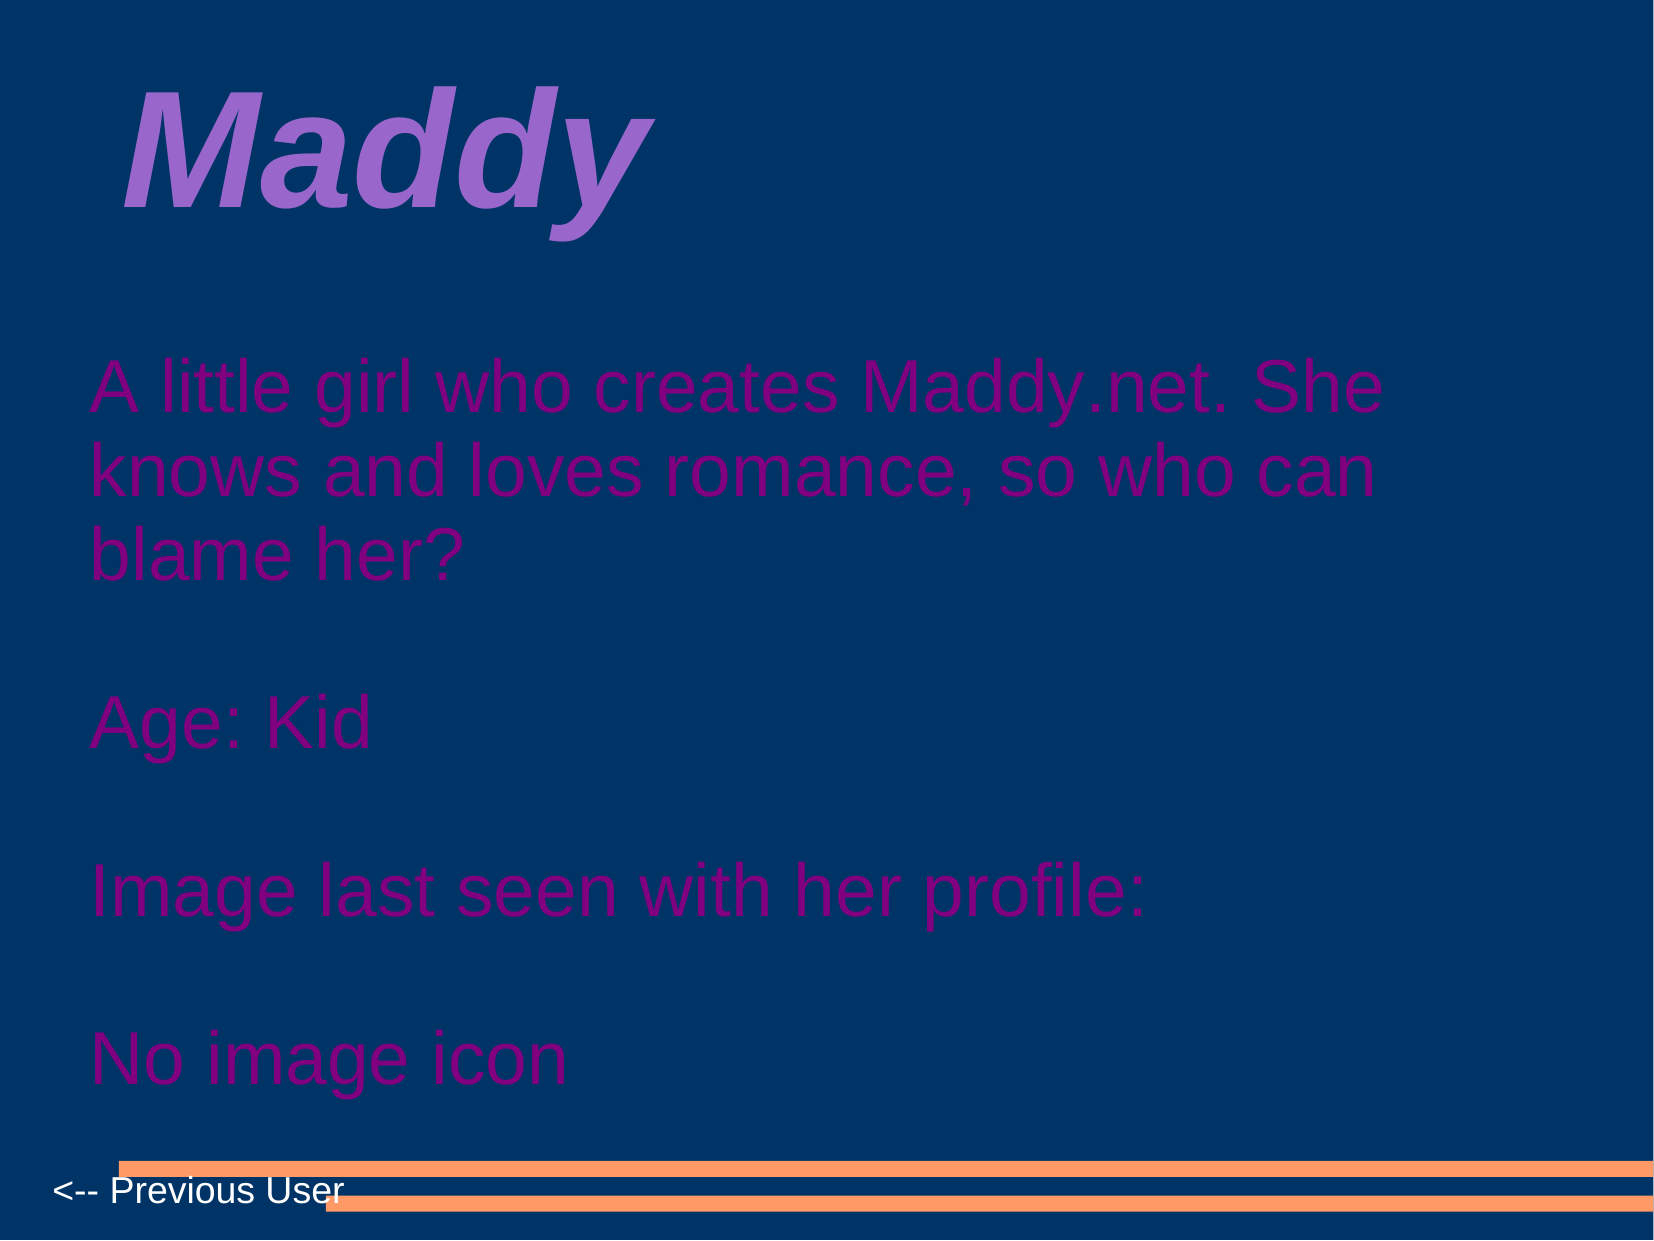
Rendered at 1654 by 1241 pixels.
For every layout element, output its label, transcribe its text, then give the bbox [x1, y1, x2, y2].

text_box A little girl who creates Maddy.net. She knows and loves romance, so who can blame her? Age: Kid Image last seen with her profile: No image icon [75, 337, 1613, 1109]
text_box <-- Previous User [37, 1162, 488, 1220]
title Maddy [121, 46, 1534, 254]
